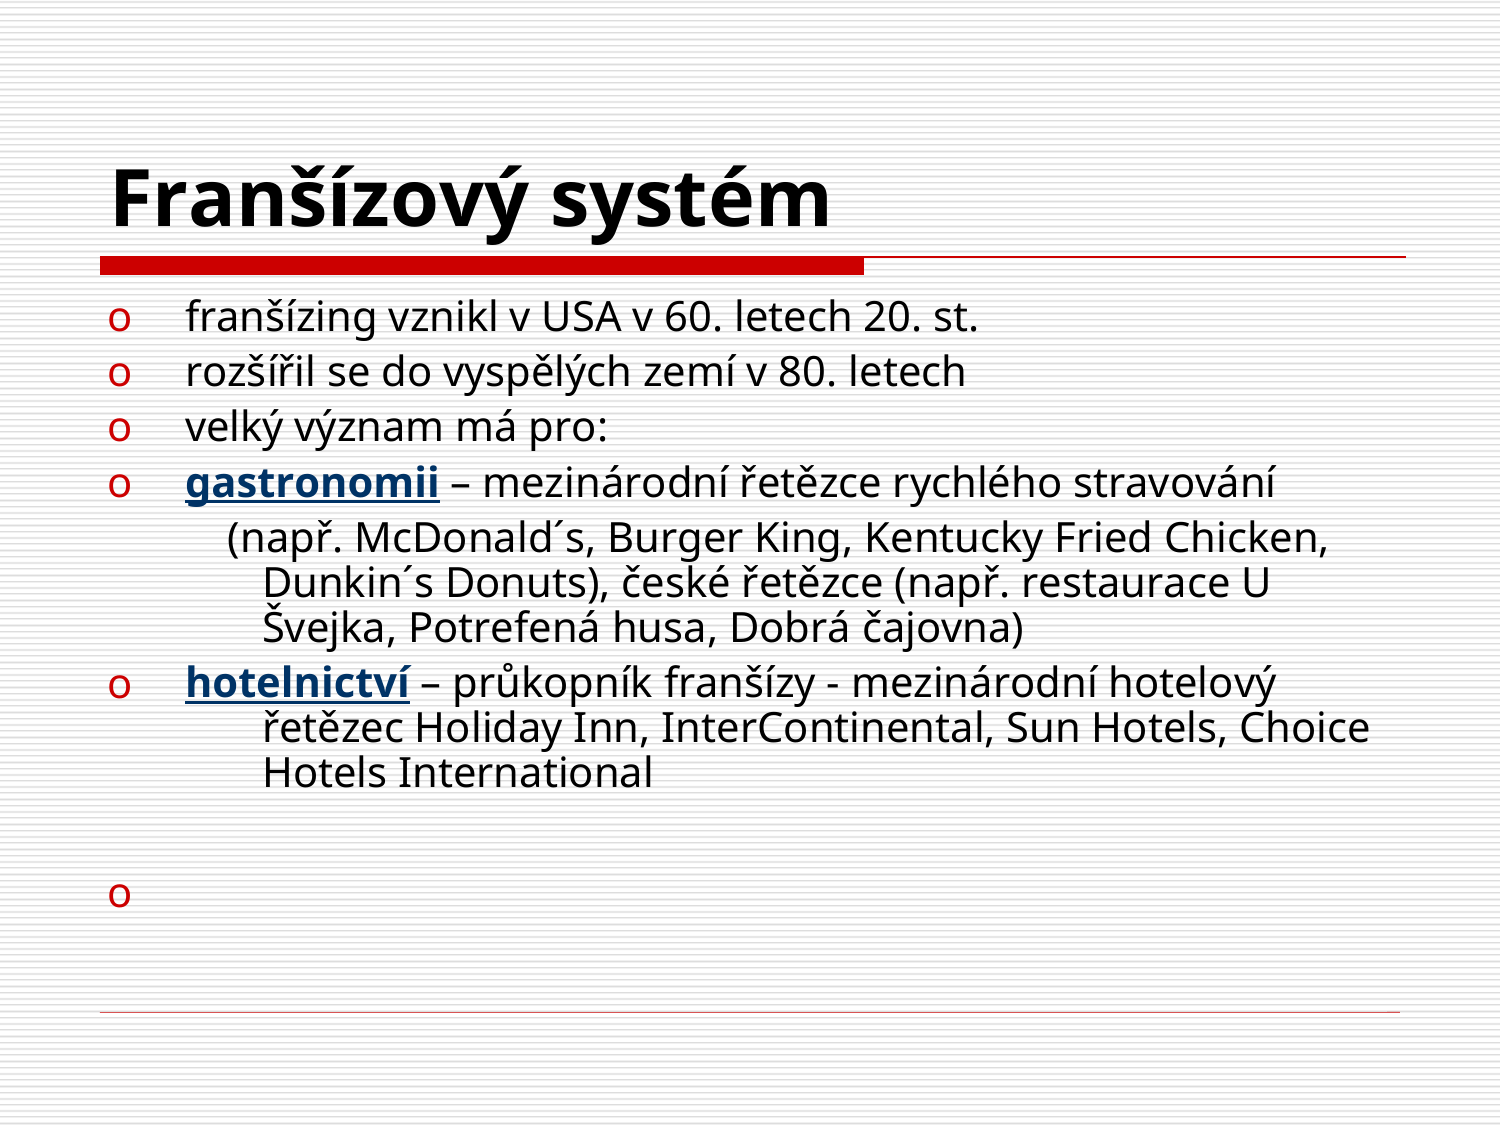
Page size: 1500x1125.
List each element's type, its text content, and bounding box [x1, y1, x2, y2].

list franšízing vznikl v USA v 60. letech 20. st. rozšířil se do vyspělých zemí v 80. letech velký význam má pro: gastronomii – mezinárodní řetězce rychlého stravování (např. McDonald´s, Burger King, Kentucky Fried Chicken, Dunkin´s Donuts), české řetězce (např. restaurace U Švejka, Potrefená husa, Dobrá čajovna) hotelnictví – průkopník franšízy - mezinárodní hotelový řetězec Holiday Inn, InterContinental, Sun Hotels, Choice Hotels International [92, 287, 1406, 988]
title Franšízový systém [94, 50, 1407, 250]
picture [0, 0, 1500, 1125]
